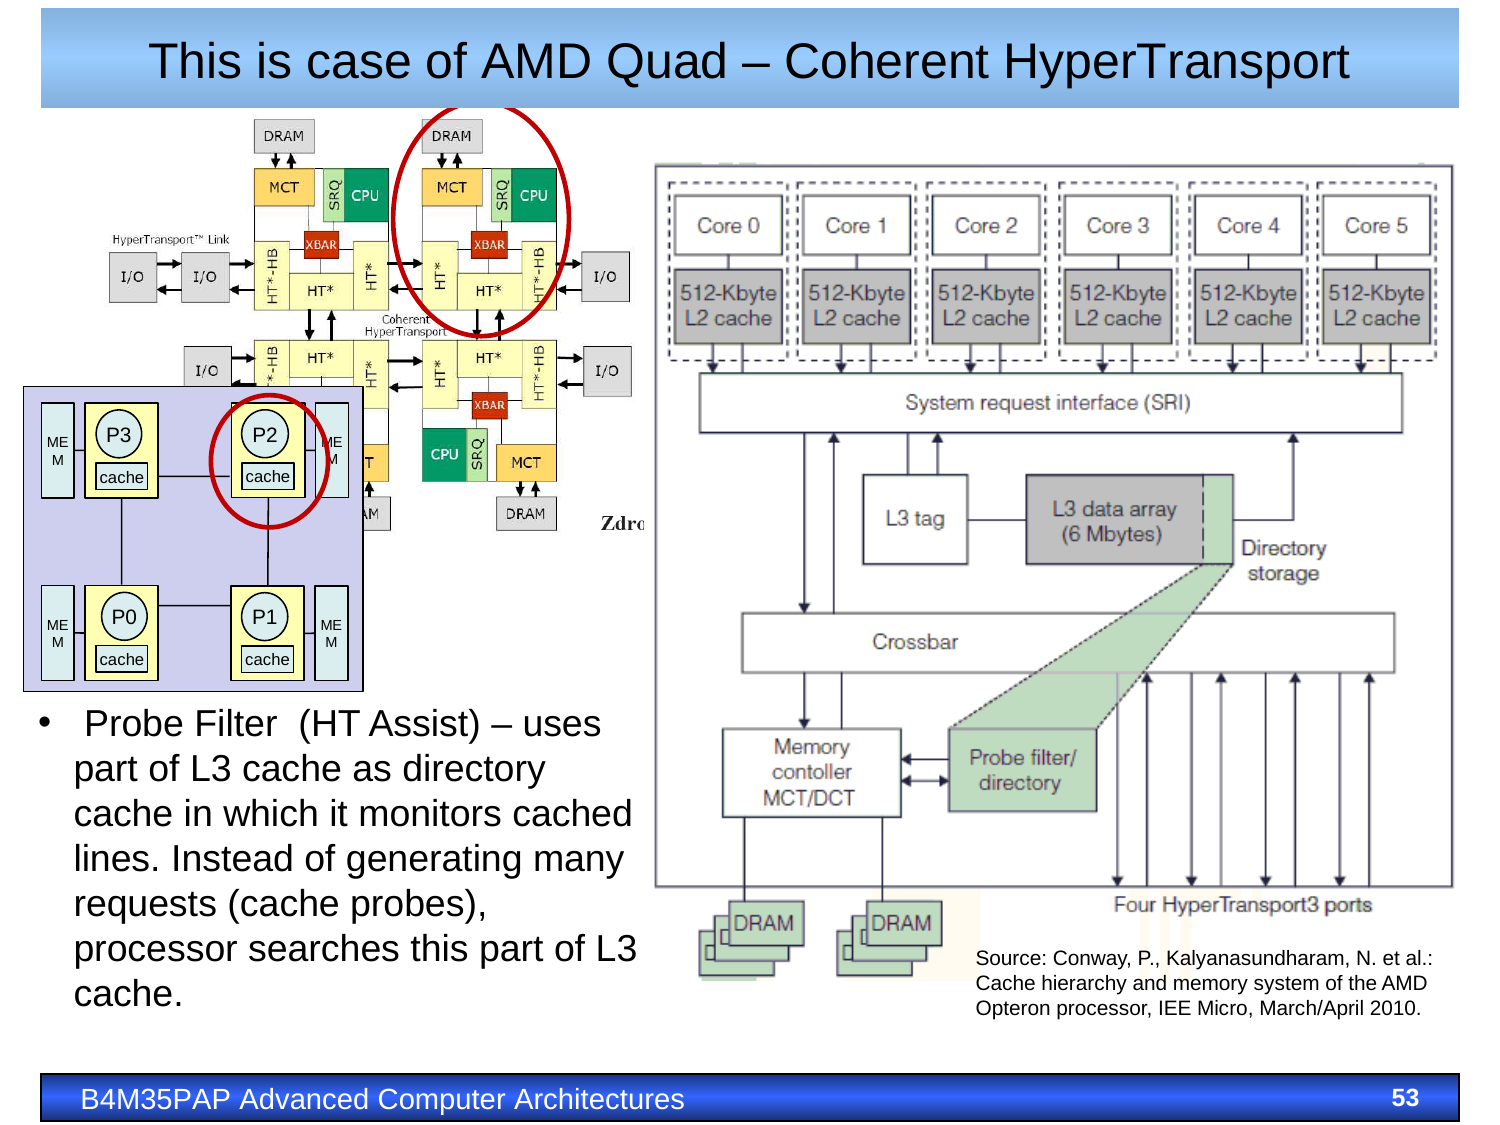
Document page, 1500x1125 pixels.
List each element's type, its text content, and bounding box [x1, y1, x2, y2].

text_box P0 [101, 592, 148, 641]
text_box MEM [315, 585, 348, 681]
text_box cache [241, 646, 294, 673]
title This is case of AMD Quad – Coherent HyperTransport [41, 8, 1459, 108]
text_box cache [96, 463, 148, 490]
text_box P1 [241, 592, 288, 641]
text_box Source: Conway, P., Kalyanasundharam, N. et al.: Cache hierarchy and memory system of the AMD Opteron processor, IEE Micro, March/April 2010. [960, 937, 1500, 1028]
text_box cache [242, 463, 294, 490]
text_box cache [96, 645, 148, 673]
text_box [23, 386, 364, 692]
picture [76, 108, 1467, 981]
picture [396, 108, 566, 333]
text_box Probe Filter (HT Assist) – uses part of L3 cache as directory cache in which it monitors cached lines. Instead of generating many requests (cache probes), processor searches this part of L3 cache. [23, 691, 657, 1022]
text_box MEM [315, 402, 349, 498]
text_box MEM [41, 585, 75, 681]
text_box MEM [41, 403, 75, 498]
text_box MEM [315, 426, 325, 497]
text_box P2 [241, 409, 289, 458]
text_box P3 [96, 409, 142, 458]
